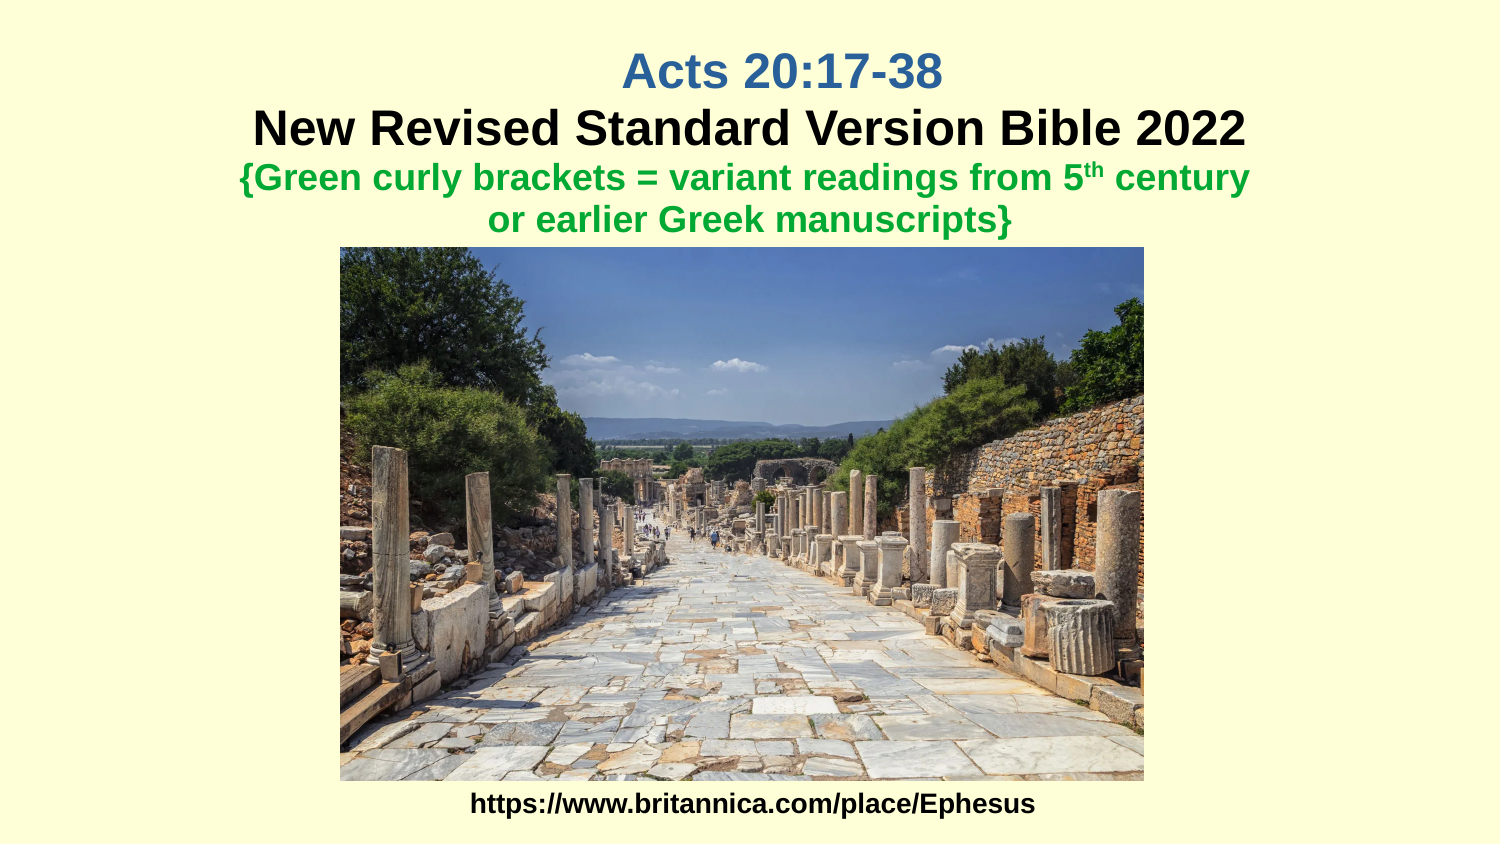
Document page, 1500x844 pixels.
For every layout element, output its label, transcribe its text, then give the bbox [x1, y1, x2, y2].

picture [340, 247, 1144, 781]
text_box New Revised Standard Version Bible 2022 {Green curly brackets = variant readings from 5th century or earlier Greek manuscripts} [0, 93, 1500, 248]
text_box https://www.britannica.com/place/Ephesus [118, 780, 1388, 827]
text_box Acts 20:17-38 [118, 35, 1447, 93]
